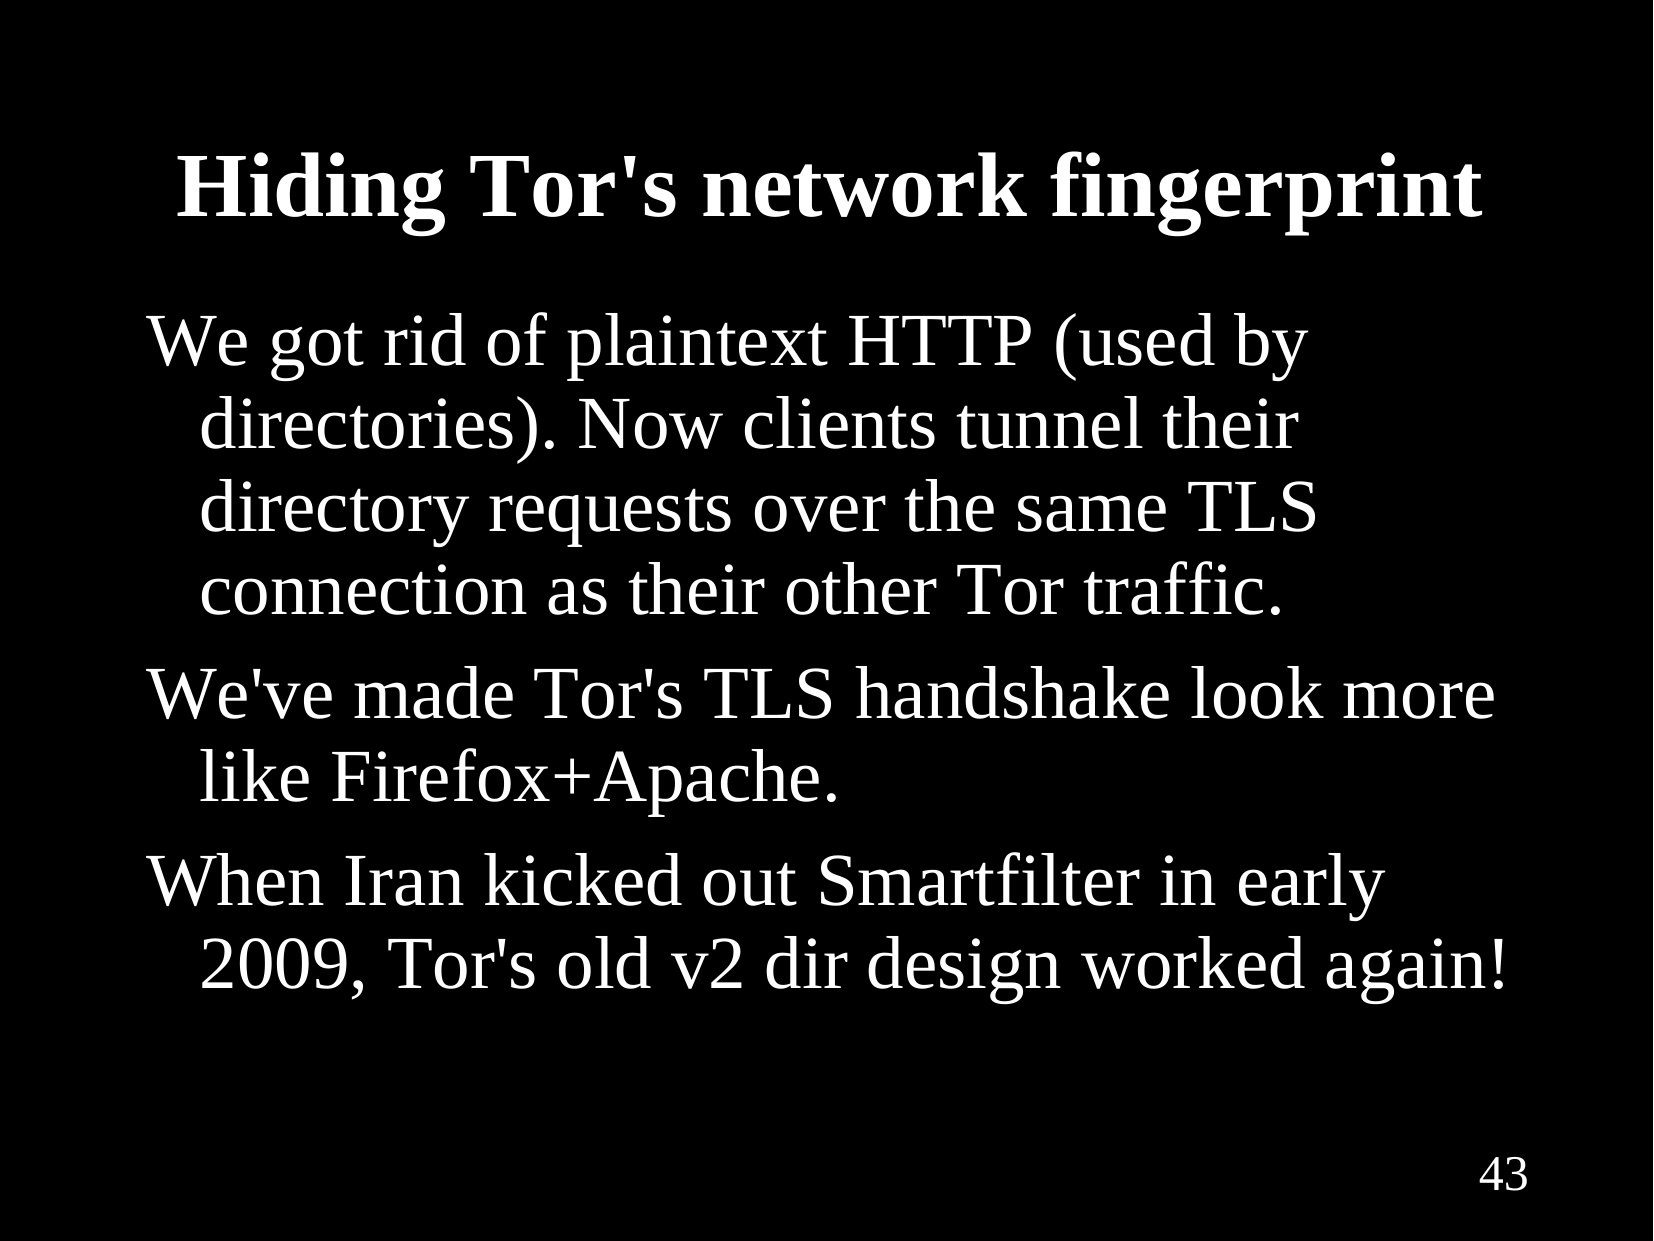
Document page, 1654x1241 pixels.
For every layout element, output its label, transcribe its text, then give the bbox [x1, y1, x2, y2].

list We got rid of plaintext HTTP (used by directories). Now clients tunnel their directory requests over the same TLS connection as their other Tor traffic. We've made Tor's TLS handshake look more like Firefox+Apache. When Iran kicked out Smartfilter in early 2009, Tor's old v2 dir design worked again! [128, 298, 1541, 1081]
title Hiding Tor's network fingerprint [125, 81, 1537, 289]
